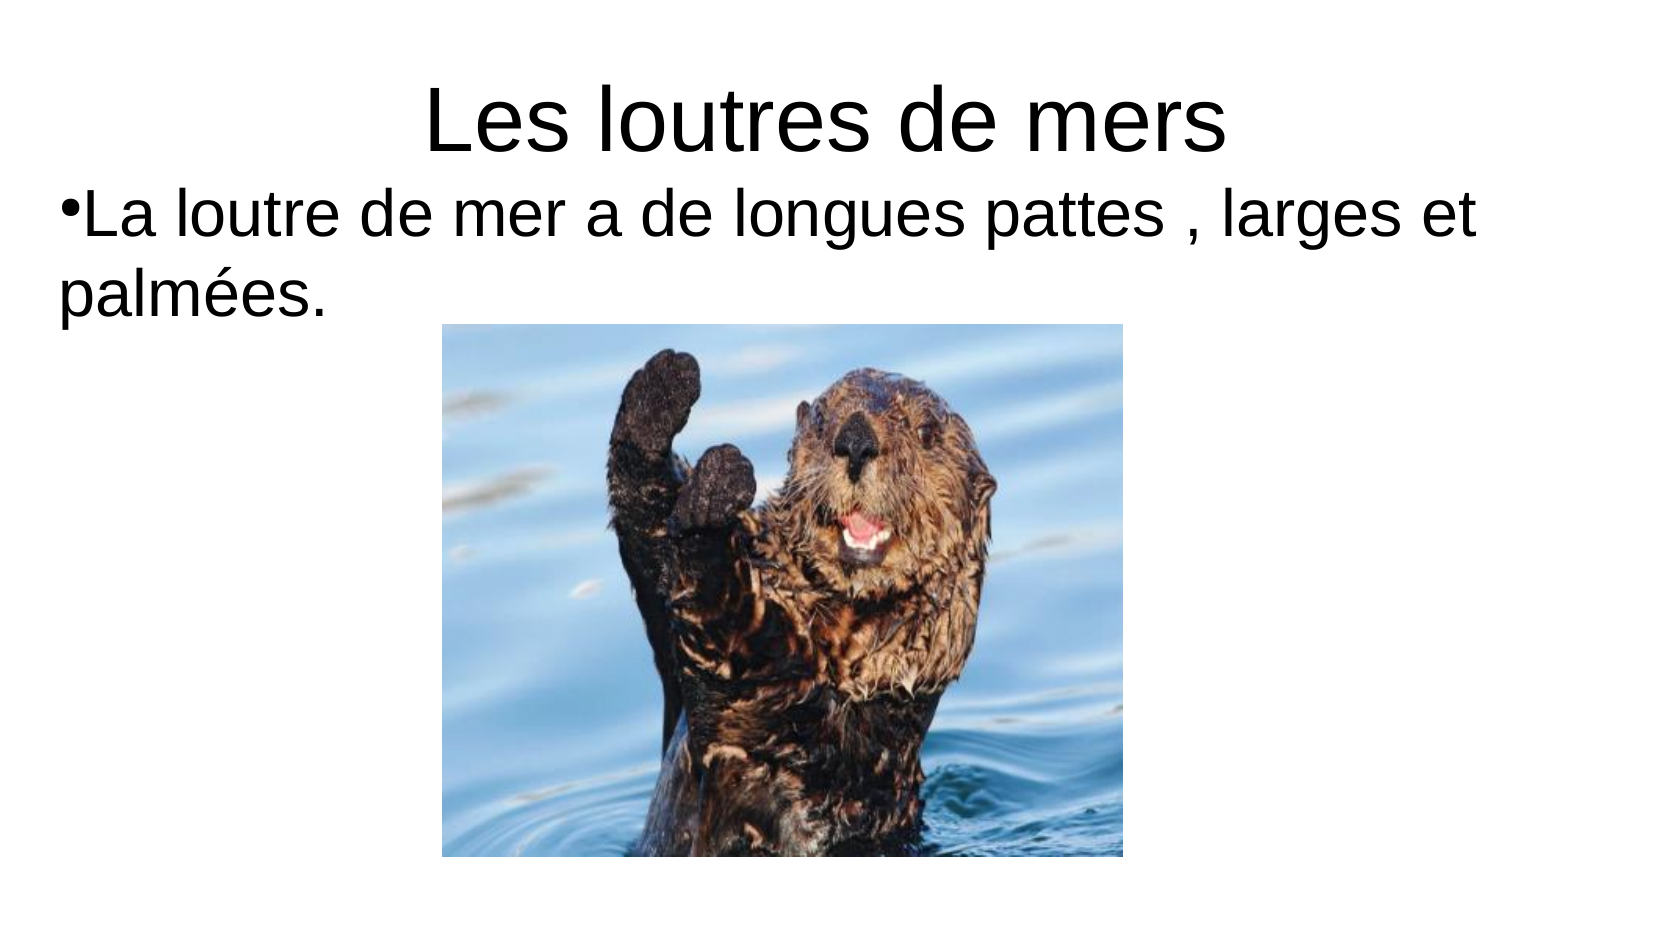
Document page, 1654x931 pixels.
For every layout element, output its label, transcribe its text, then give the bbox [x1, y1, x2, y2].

picture [442, 324, 1123, 857]
title Les loutres de mers [82, 37, 1571, 193]
list La loutre de mer a de longues pattes , larges et palmées. [59, 169, 1548, 709]
